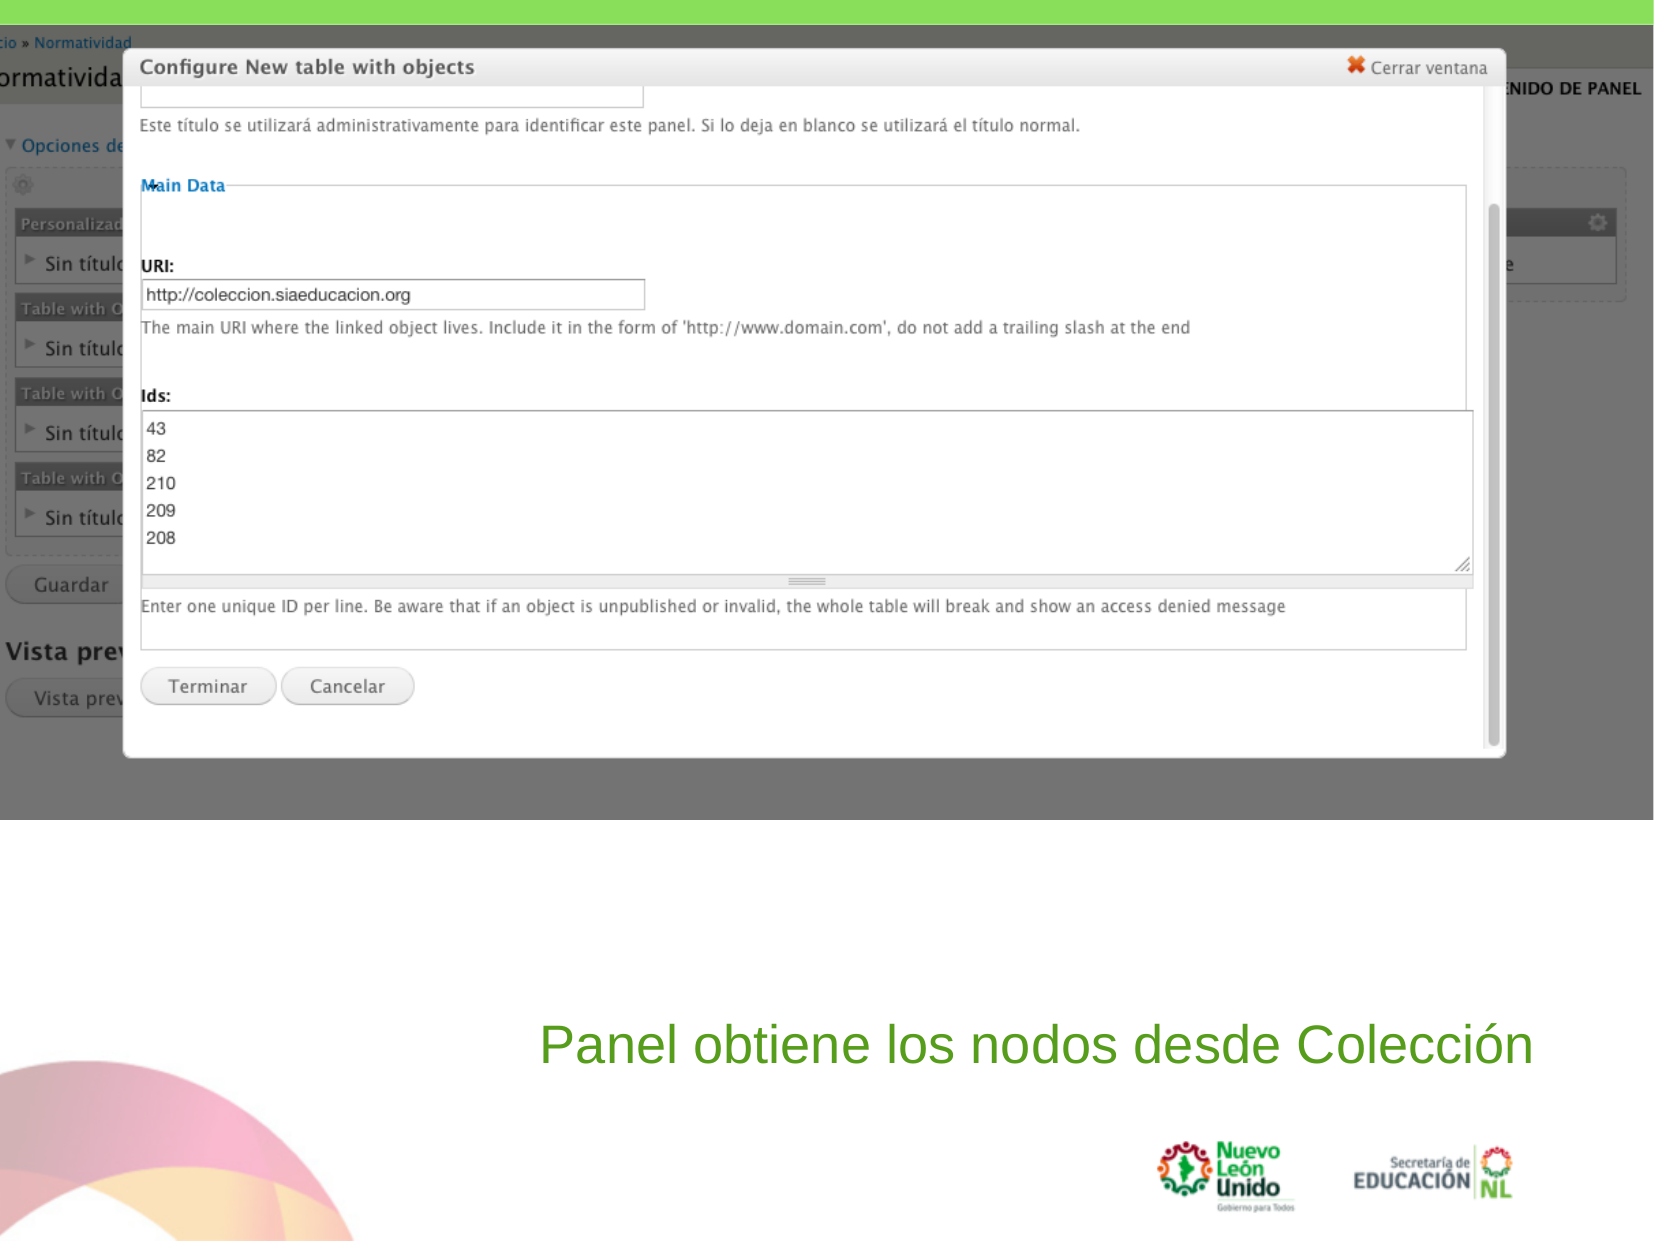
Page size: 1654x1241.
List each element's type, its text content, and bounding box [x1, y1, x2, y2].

text_box Panel obtiene los nodos desde Colección [525, 1006, 1613, 1088]
picture [0, 0, 1654, 1241]
